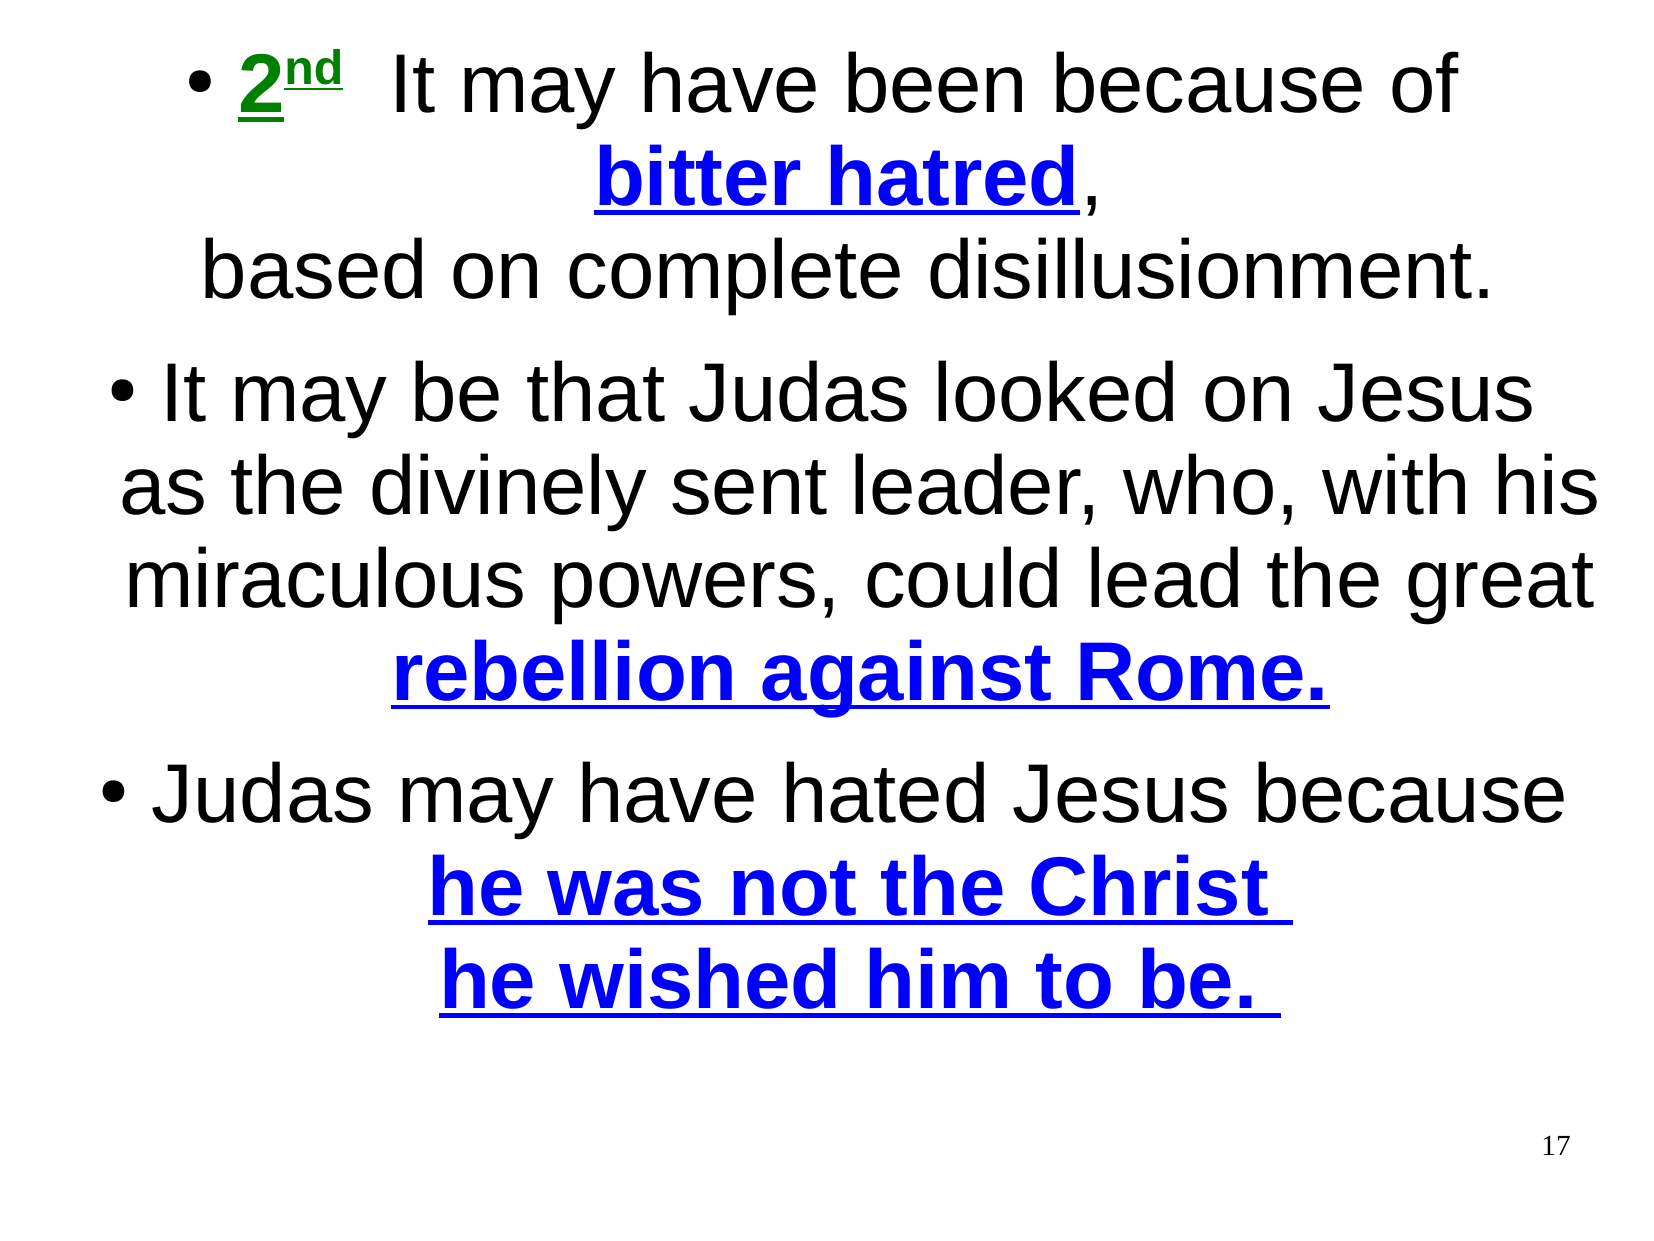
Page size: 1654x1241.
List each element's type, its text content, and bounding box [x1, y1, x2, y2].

list 2nd It may have been because of bitter hatred, based on complete disillusionment. It may be that Judas looked on Jesus as the divinely sent leader, who, with his miraculous powers, could lead the great rebellion against Rome. Judas may have hated Jesus because he was not the Christ he wished him to be. [37, 37, 1613, 1238]
